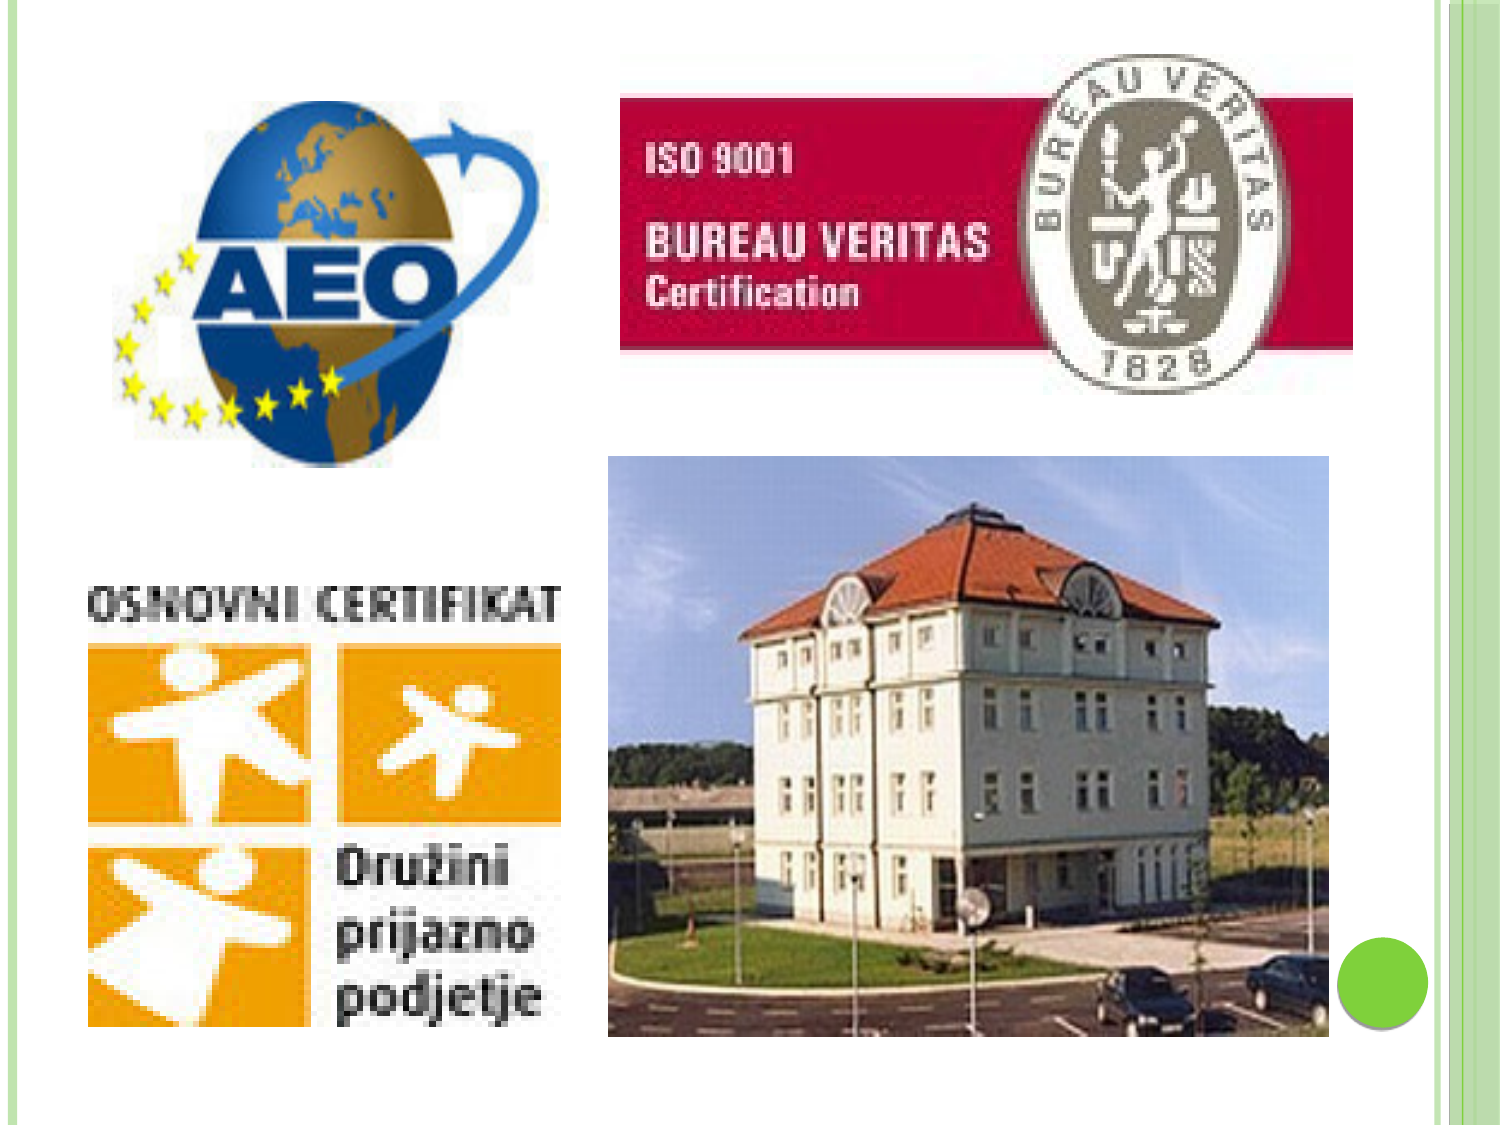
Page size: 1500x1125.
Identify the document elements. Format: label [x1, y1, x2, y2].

picture [620, 54, 1353, 395]
picture [88, 586, 561, 1028]
picture [112, 101, 549, 468]
picture [608, 456, 1329, 1037]
